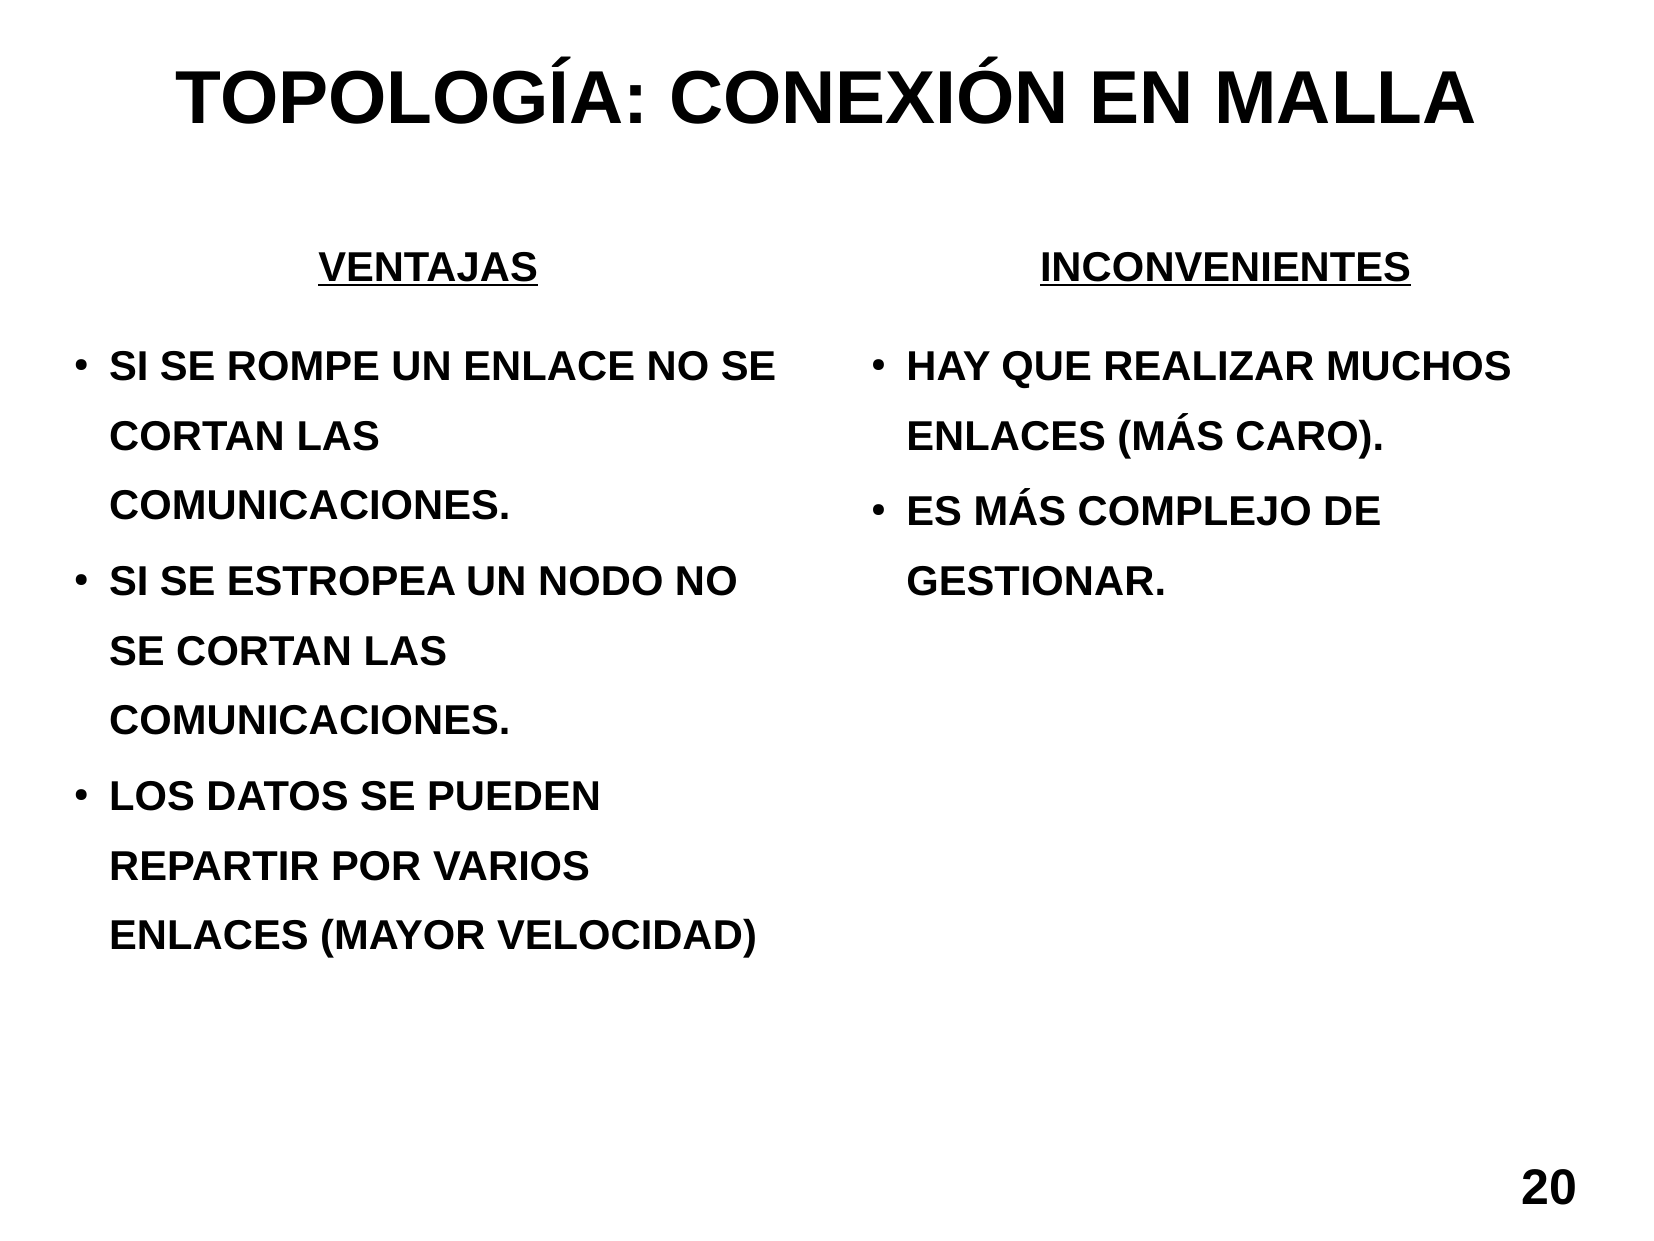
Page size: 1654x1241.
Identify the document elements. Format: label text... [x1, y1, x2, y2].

text_box INCONVENIENTES HAY QUE REALIZAR MUCHOS ENLACES (MÁS CARO). ES MÁS COMPLEJO DE GESTIONAR. [856, 236, 1595, 1123]
text_box VENTAJAS SI SE ROMPE UN ENLACE NO SE CORTAN LAS COMUNICACIONES. SI SE ESTROPEA UN NODO NO SE CORTAN LAS COMUNICACIONES. LOS DATOS SE PUEDEN REPARTIR POR VARIOS ENLACES (MAYOR VELOCIDAD) [59, 236, 798, 1123]
text_box <número> [1506, 1151, 1654, 1223]
title TOPOLOGÍA: CONEXIÓN EN MALLA [82, 23, 1571, 172]
